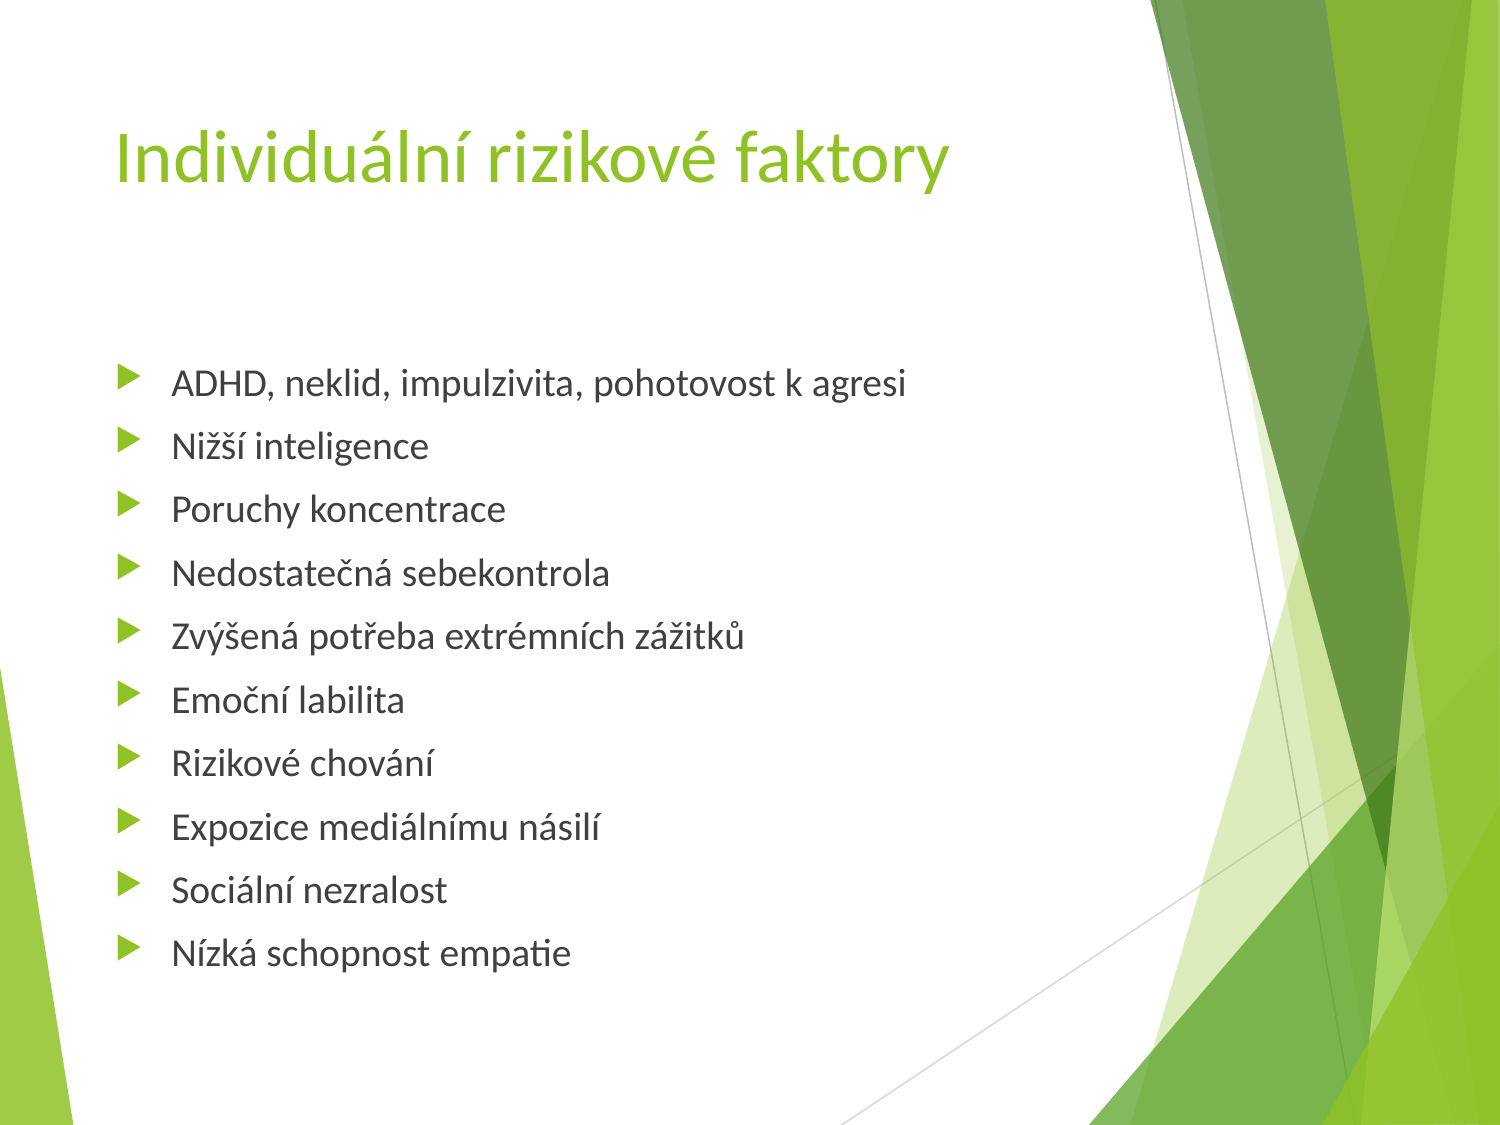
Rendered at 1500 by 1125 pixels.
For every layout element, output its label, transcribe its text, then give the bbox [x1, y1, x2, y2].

list ADHD, neklid, impulzivita, pohotovost k agresi Nižší inteligence Poruchy koncentrace Nedostatečná sebekontrola Zvýšená potřeba extrémních zážitků Emoční labilita Rizikové chování Expozice mediálnímu násilí Sociální nezralost Nízká schopnost empatie [99, 354, 1142, 992]
title Individuální rizikové faktory [99, 99, 1142, 317]
